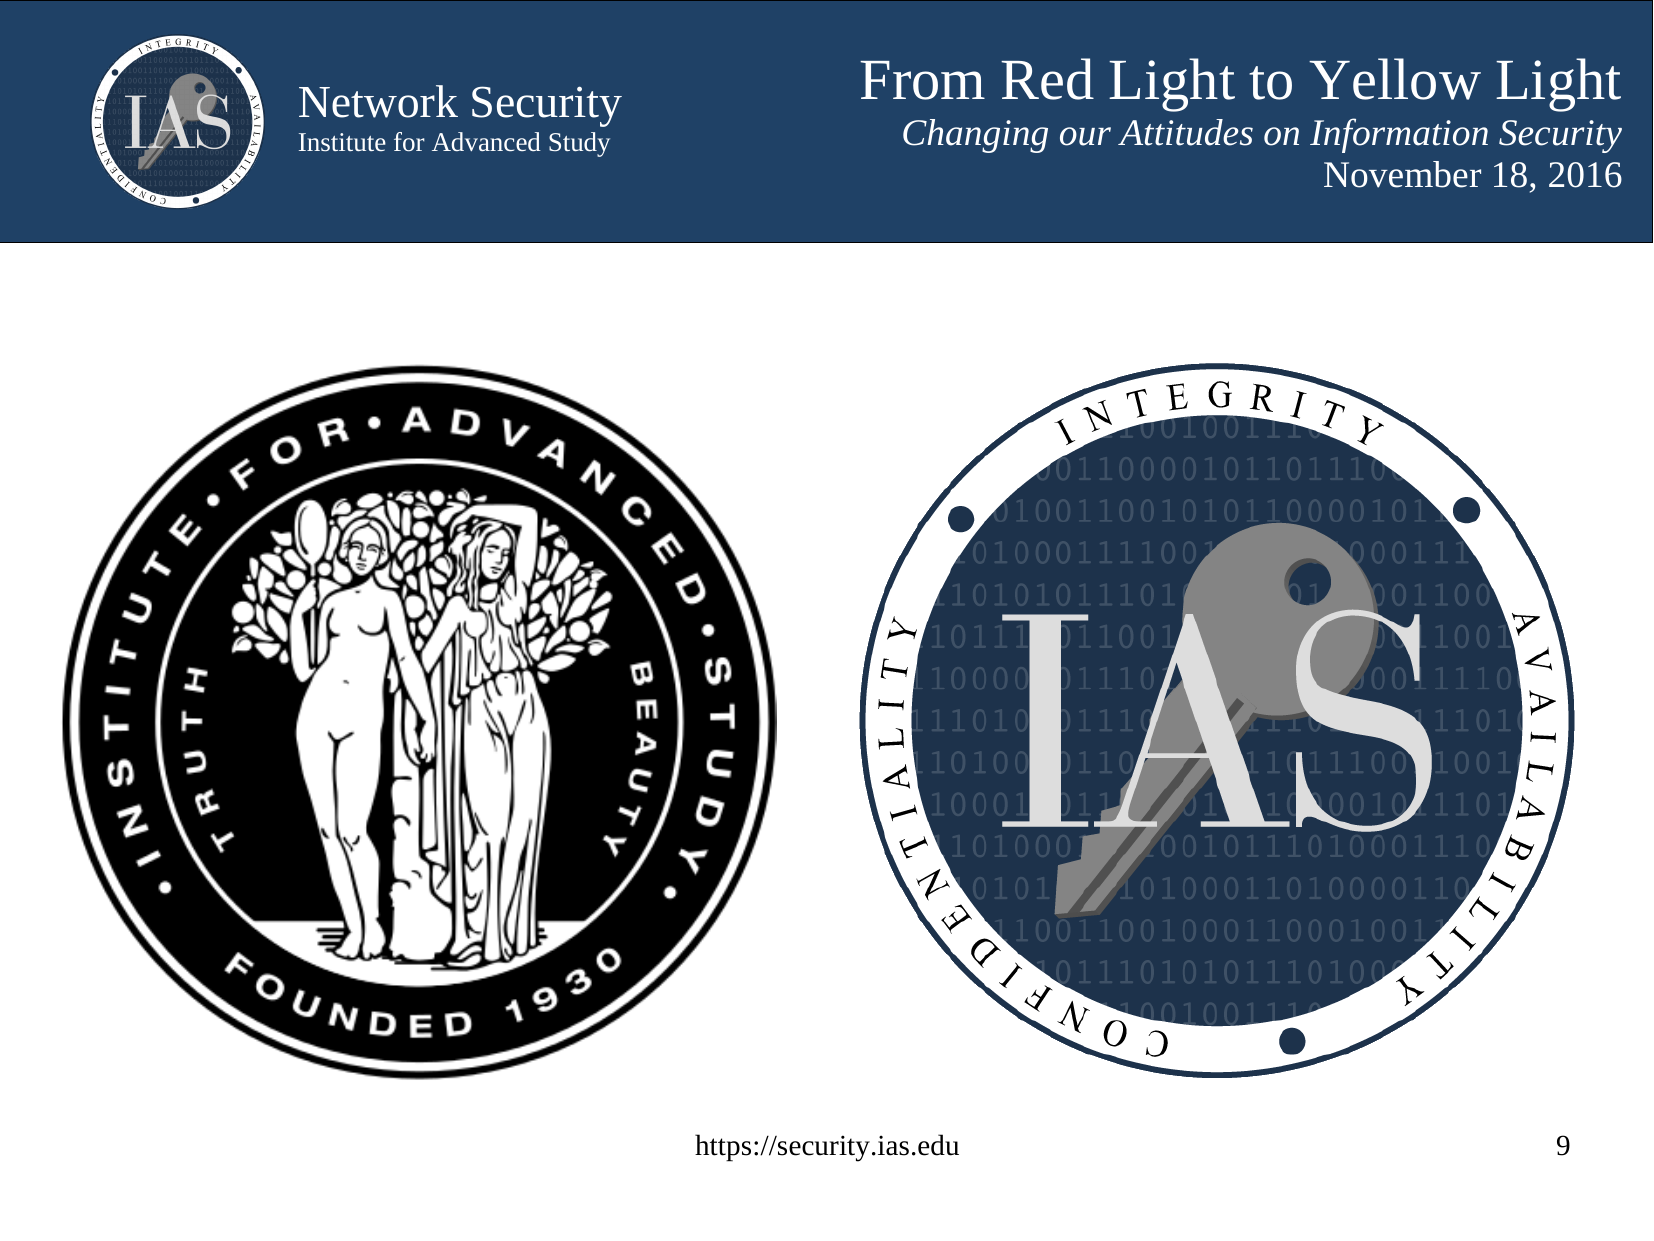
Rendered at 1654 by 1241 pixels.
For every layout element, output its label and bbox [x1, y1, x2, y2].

picture [56, 356, 777, 1087]
picture [785, 289, 1648, 1154]
picture [72, 16, 283, 228]
